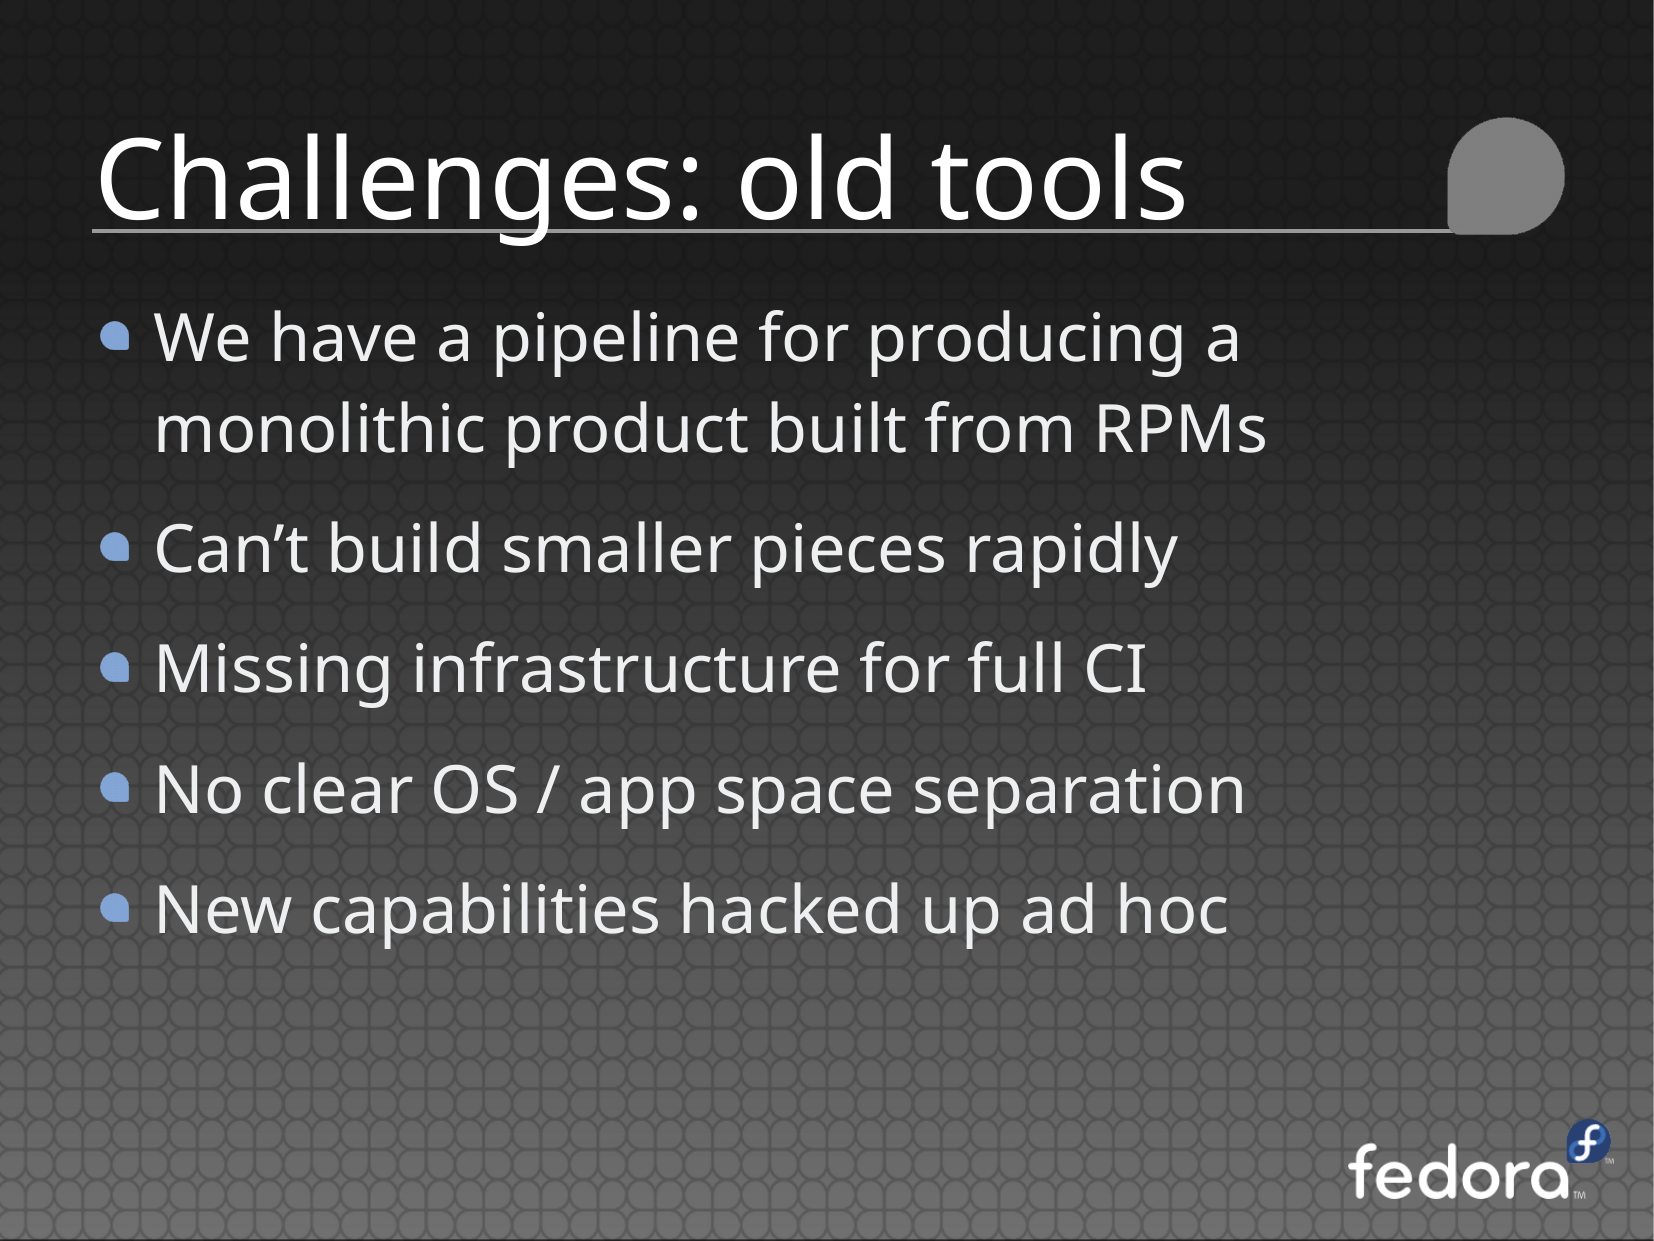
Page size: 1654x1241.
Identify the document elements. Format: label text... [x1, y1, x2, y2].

title Challenges: old tools [94, 100, 1426, 251]
list We have a pipeline for producing a monolithic product built from RPMs Can’t build smaller pieces rapidly Missing infrastructure for full CI No clear OS / app space separation New capabilities hacked up ad hoc [82, 290, 1571, 1094]
picture [0, 0, 1654, 1241]
